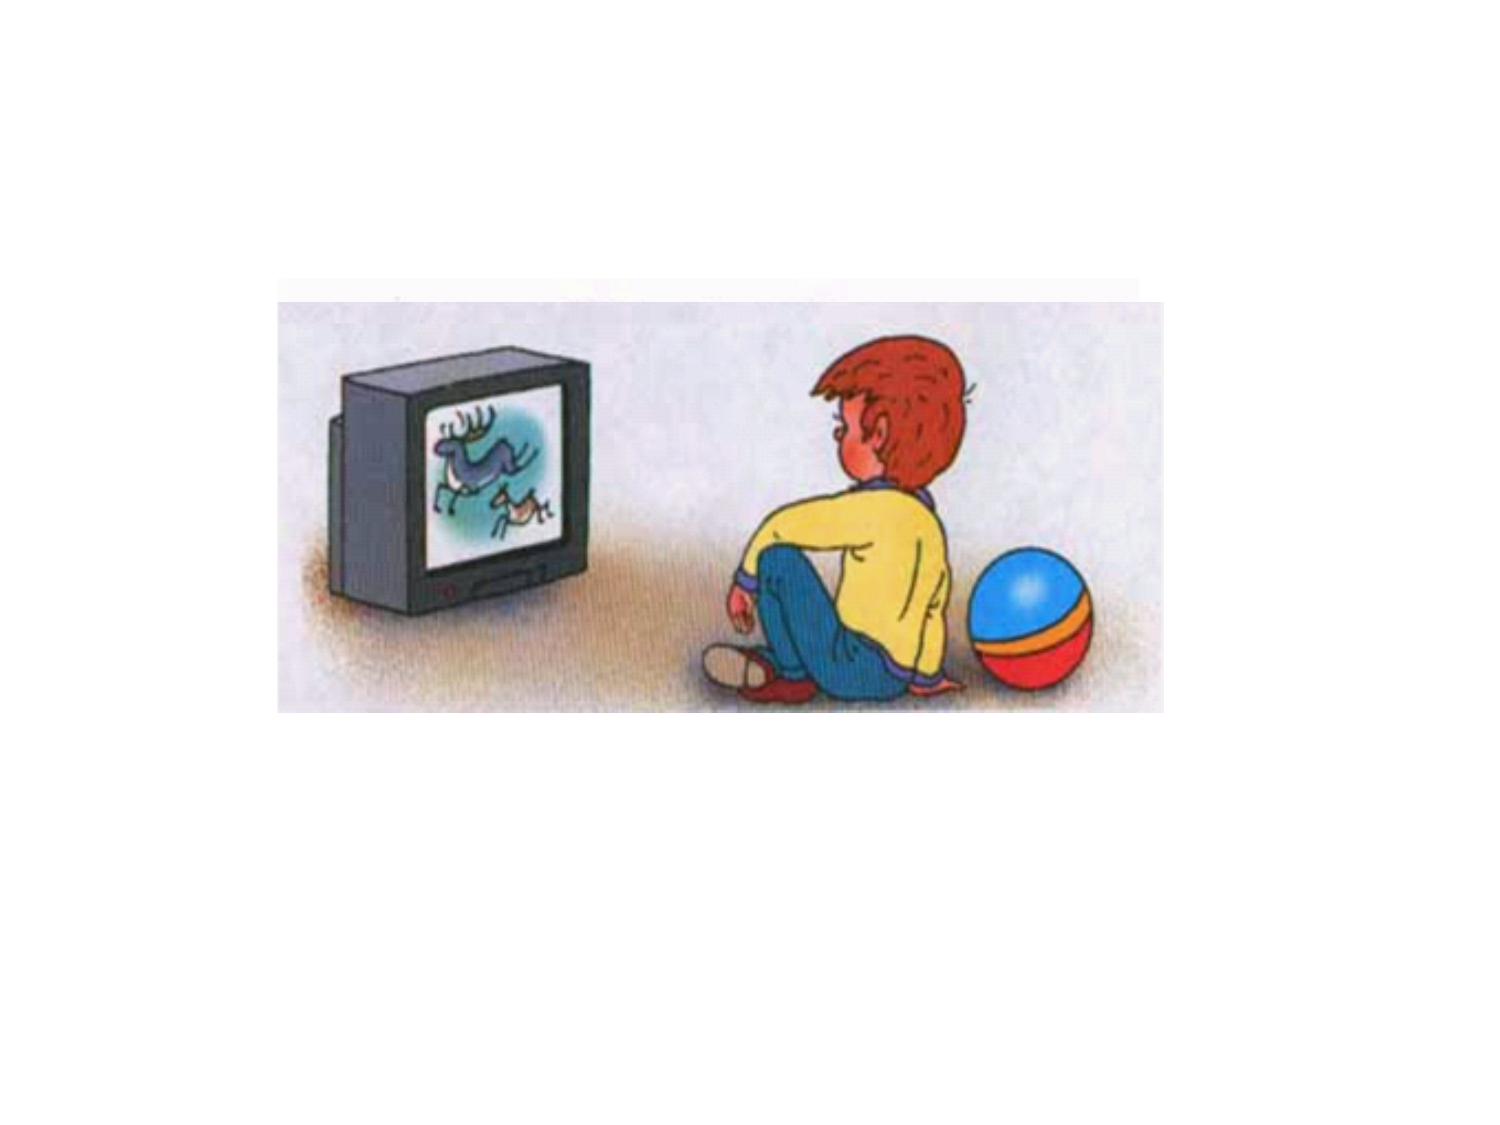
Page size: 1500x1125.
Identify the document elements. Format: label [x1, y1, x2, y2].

picture [277, 278, 1164, 713]
